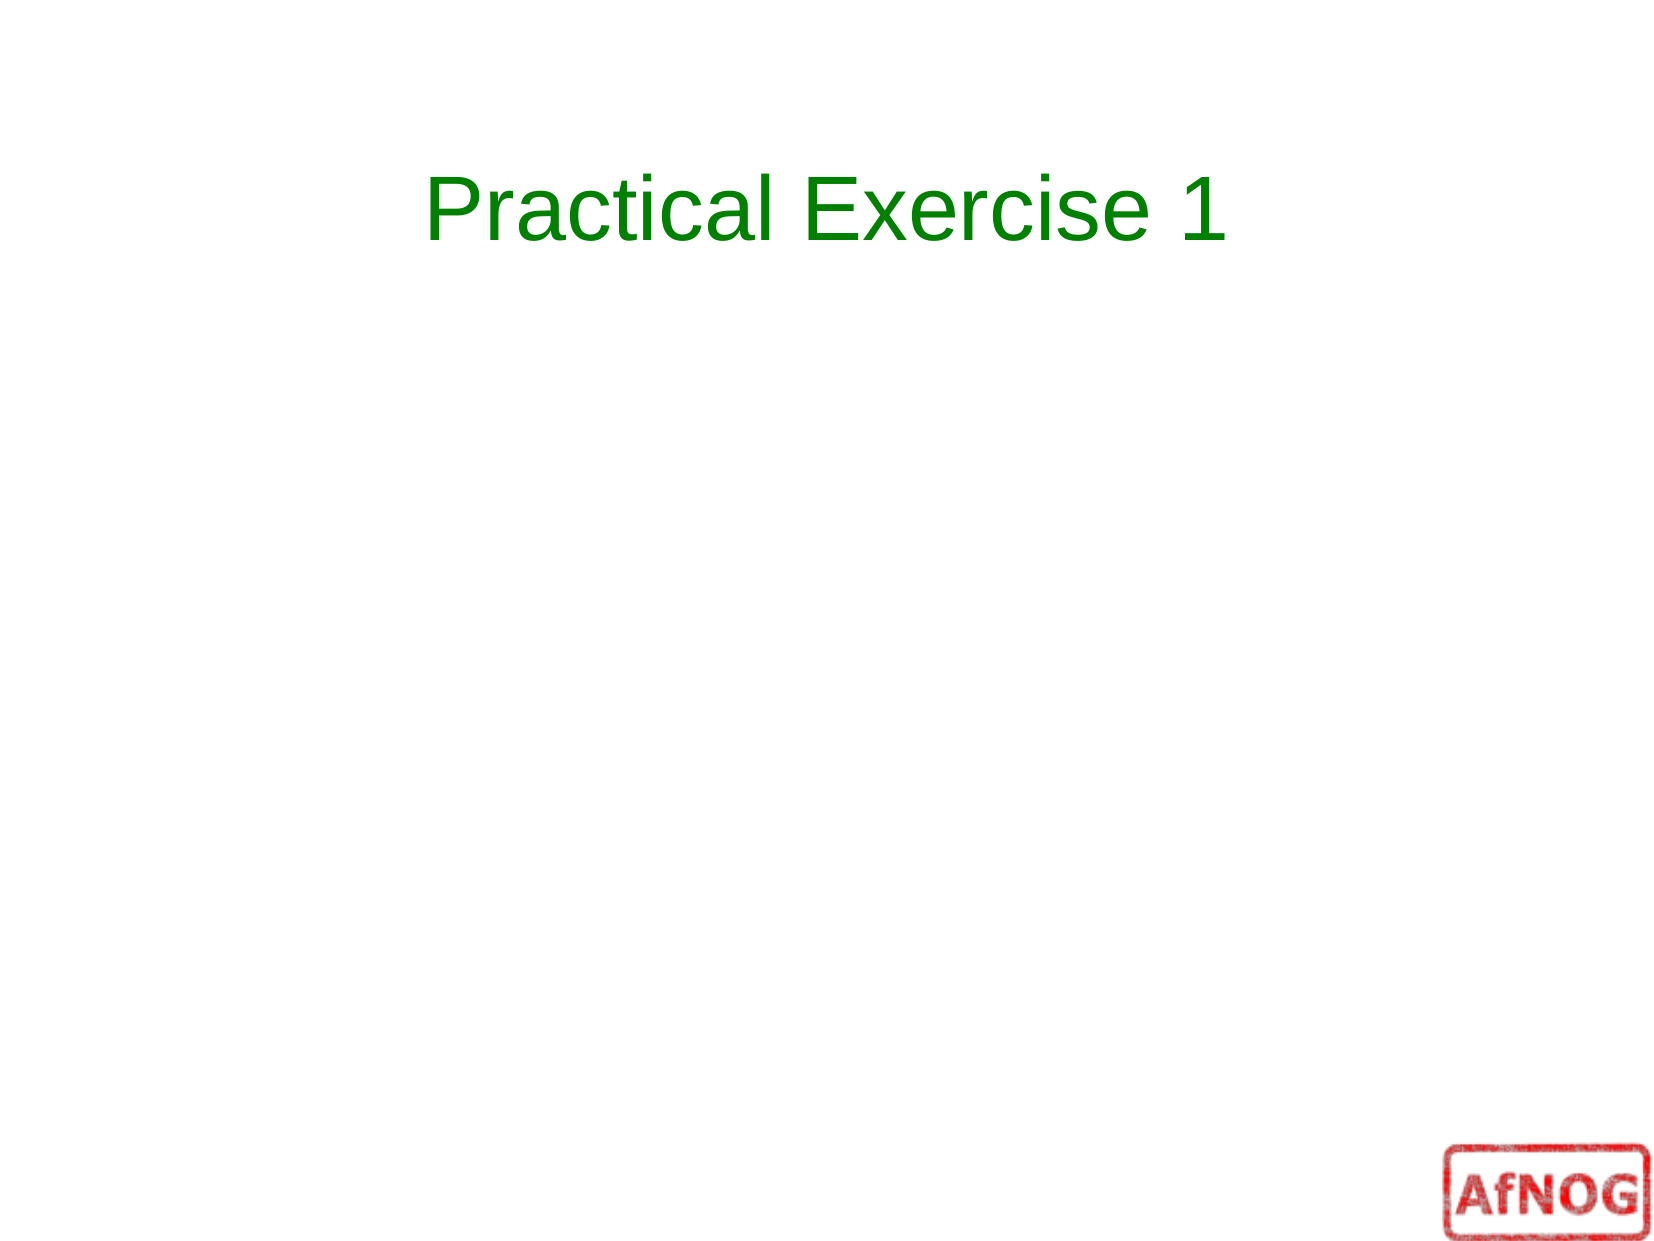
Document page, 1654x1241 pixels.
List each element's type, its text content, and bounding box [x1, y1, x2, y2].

title Practical Exercise 1 [121, 67, 1534, 345]
picture [1441, 1141, 1654, 1241]
